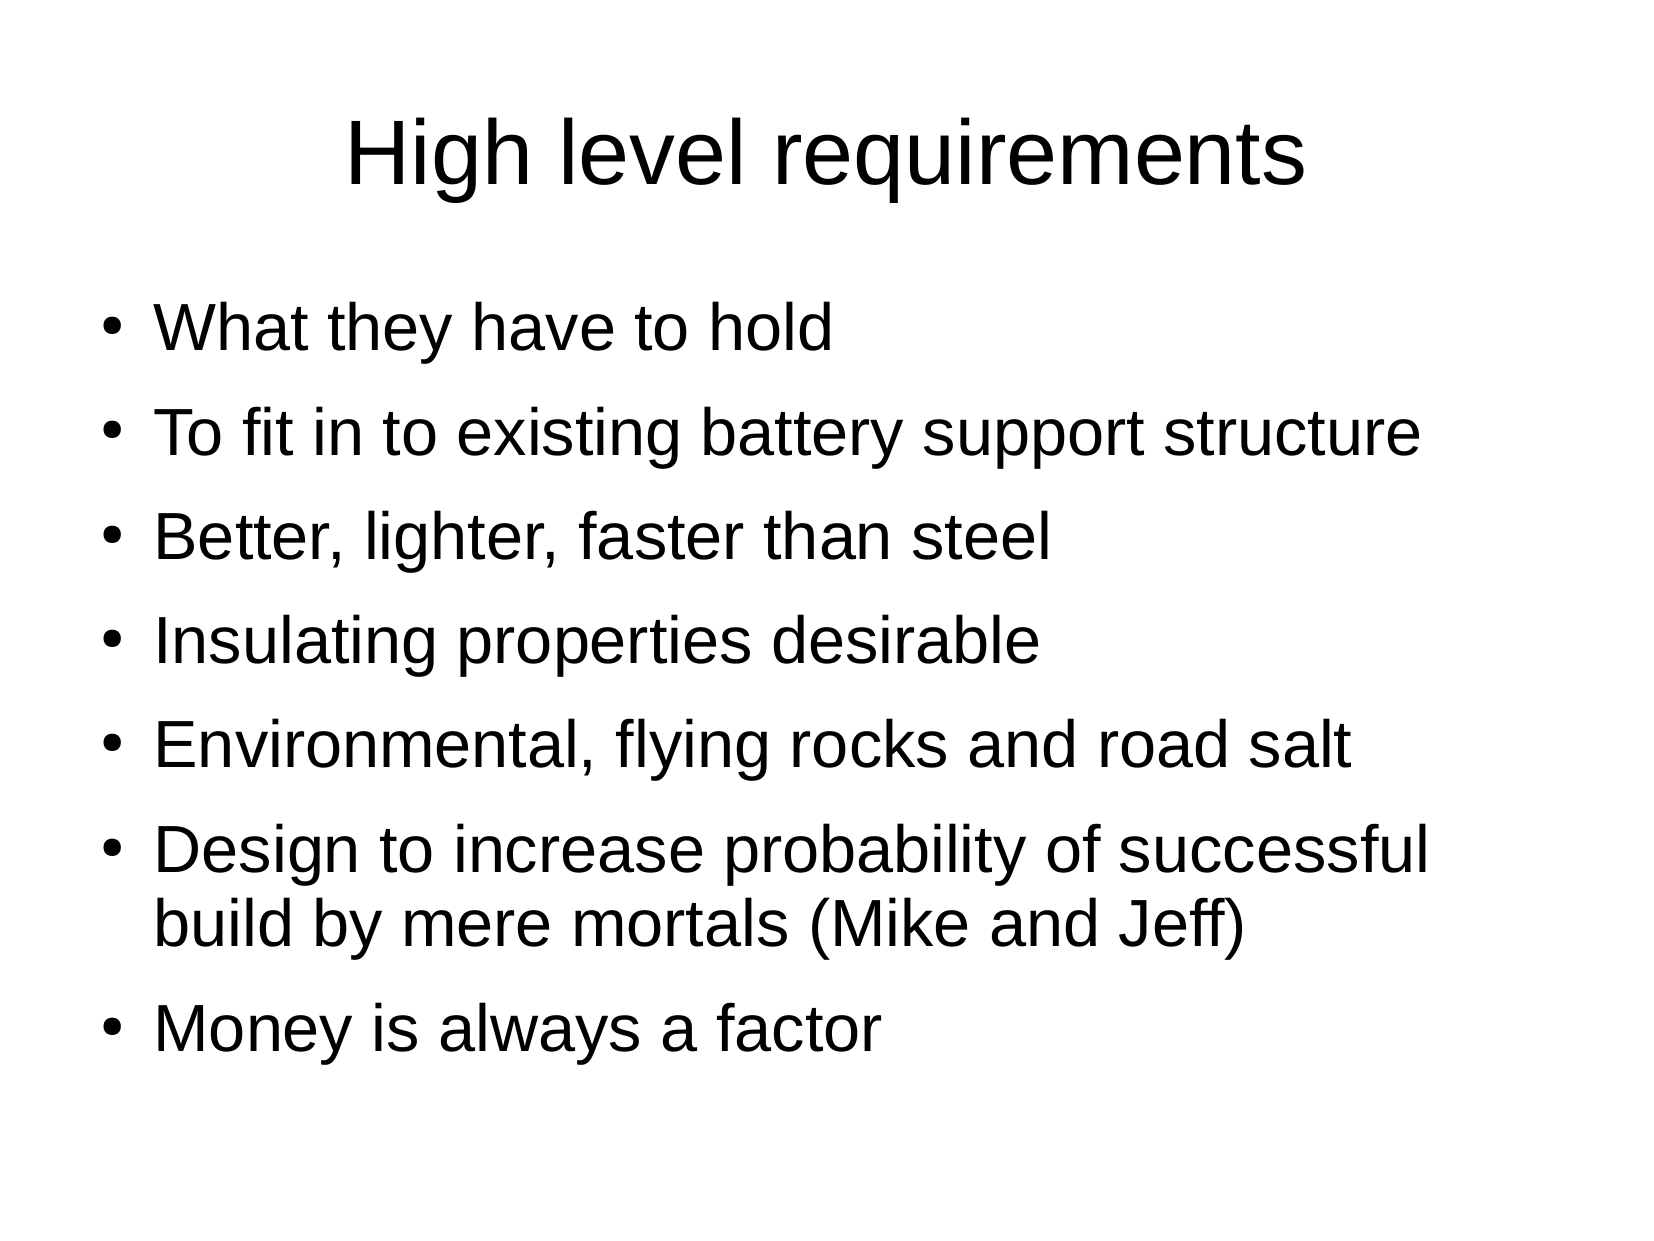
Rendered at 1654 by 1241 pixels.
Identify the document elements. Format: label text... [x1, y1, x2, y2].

title High level requirements [82, 56, 1571, 250]
list What they have to hold To fit in to existing battery support structure Better, lighter, faster than steel Insulating properties desirable Environmental, flying rocks and road salt Design to increase probability of successful build by mere mortals (Mike and Jeff) Money is always a factor [82, 290, 1571, 1094]
